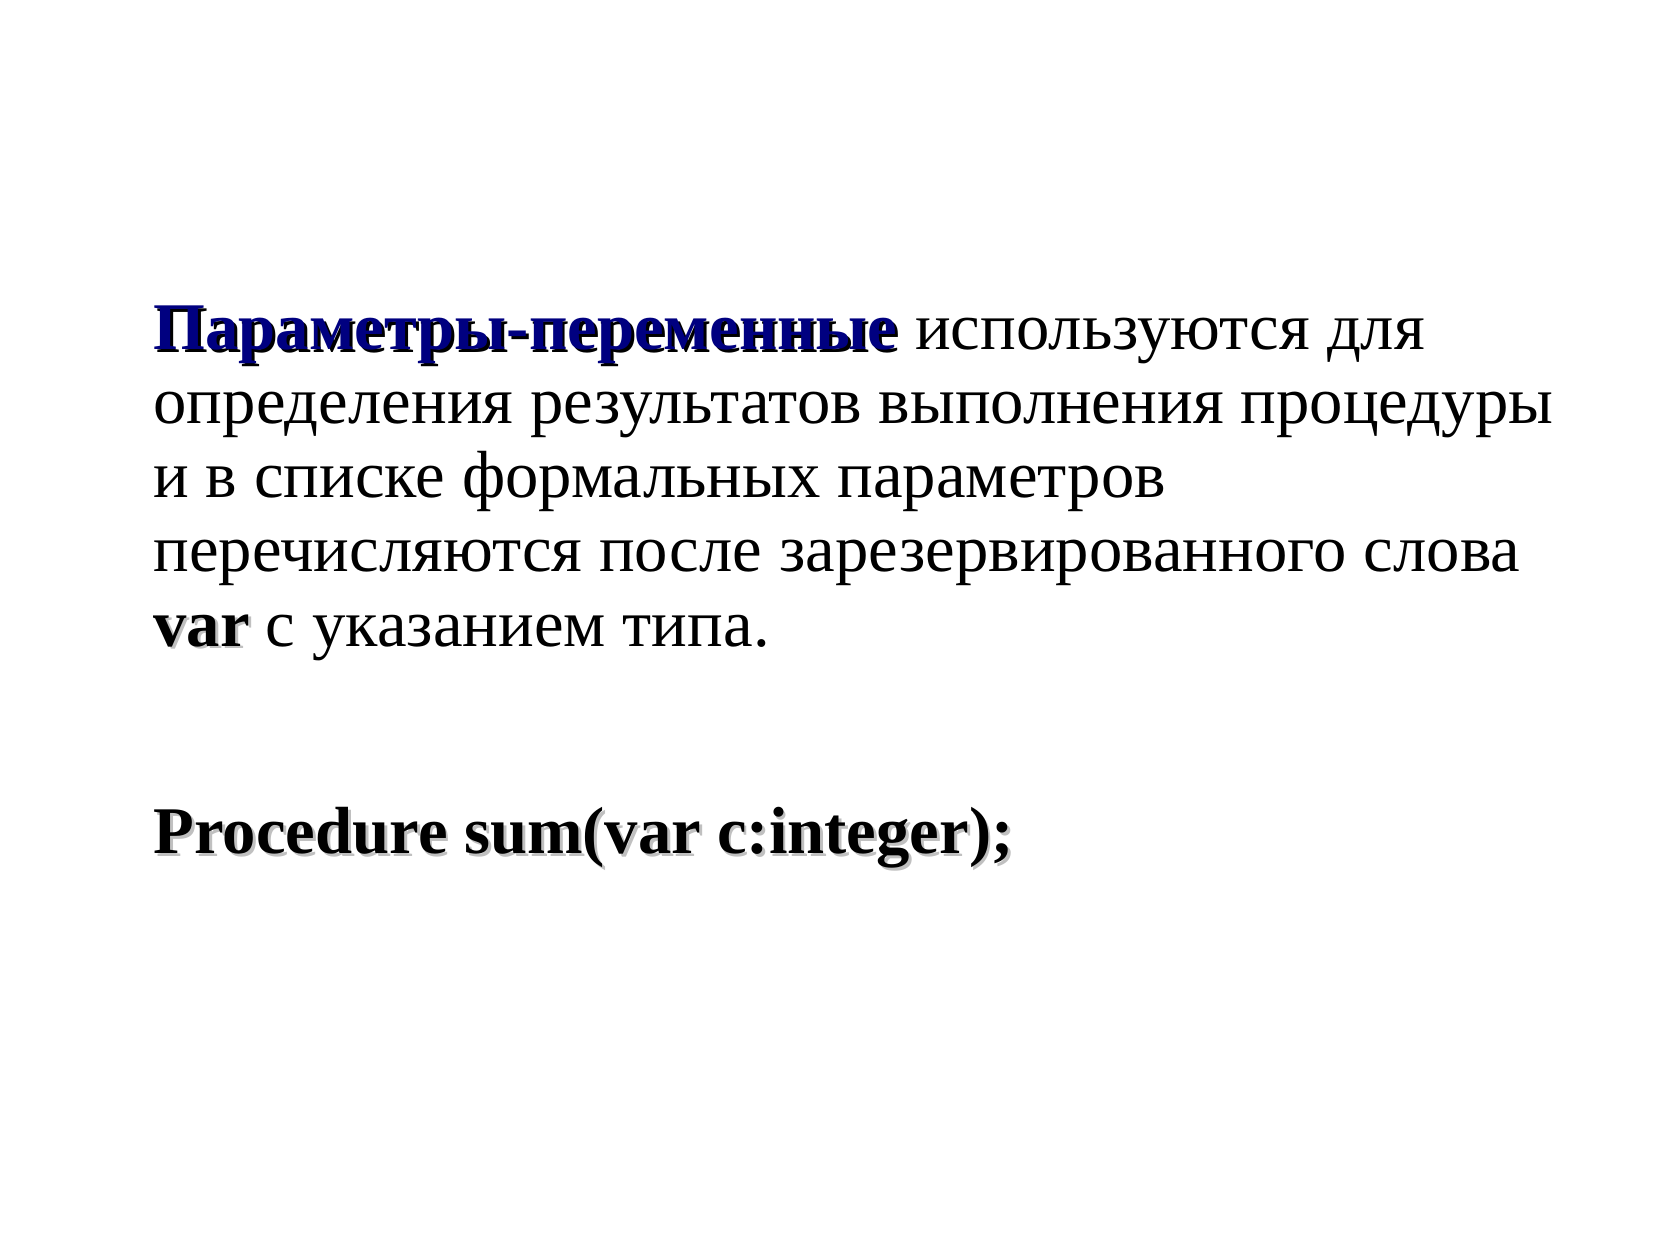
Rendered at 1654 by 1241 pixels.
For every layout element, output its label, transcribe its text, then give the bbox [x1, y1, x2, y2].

list Параметры-переменные используются для определения результатов выполнения процедуры и в списке формальных параметров перечисляются после зарезервированного слова var с указанием типа. Procedure sum(var c:integer); [82, 290, 1571, 1094]
